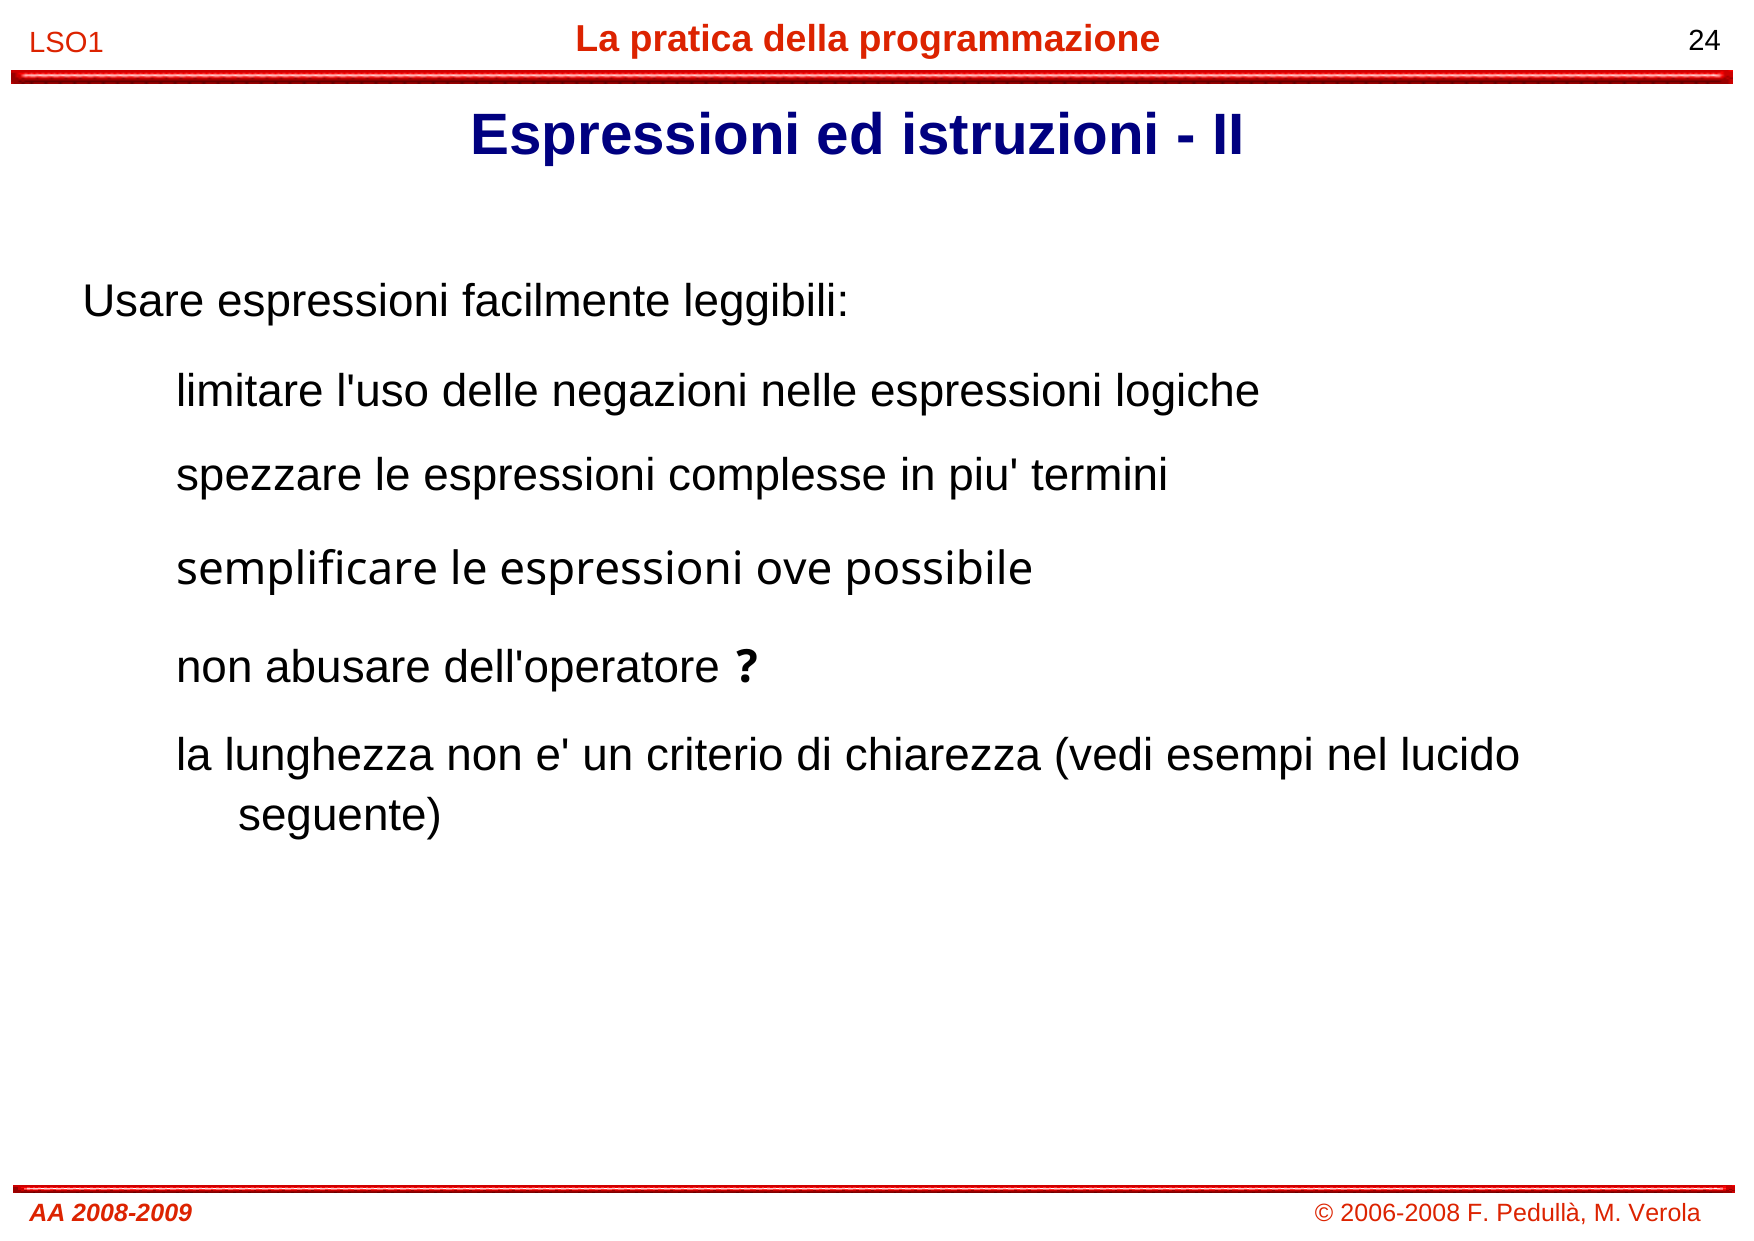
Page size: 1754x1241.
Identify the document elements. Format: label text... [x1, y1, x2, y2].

text_box Espressioni ed istruzioni - II [386, 98, 1330, 187]
list Usare espressioni facilmente leggibili: limitare l'uso delle negazioni nelle espressioni logiche spezzare le espressioni complesse in piu' termini semplificare le espressioni ove possibile non abusare dell'operatore ? la lunghezza non e' un criterio di chiarezza (vedi esempi nel lucido seguente) [82, 274, 1701, 1129]
picture [13, 1185, 1735, 1193]
picture [11, 70, 1733, 84]
